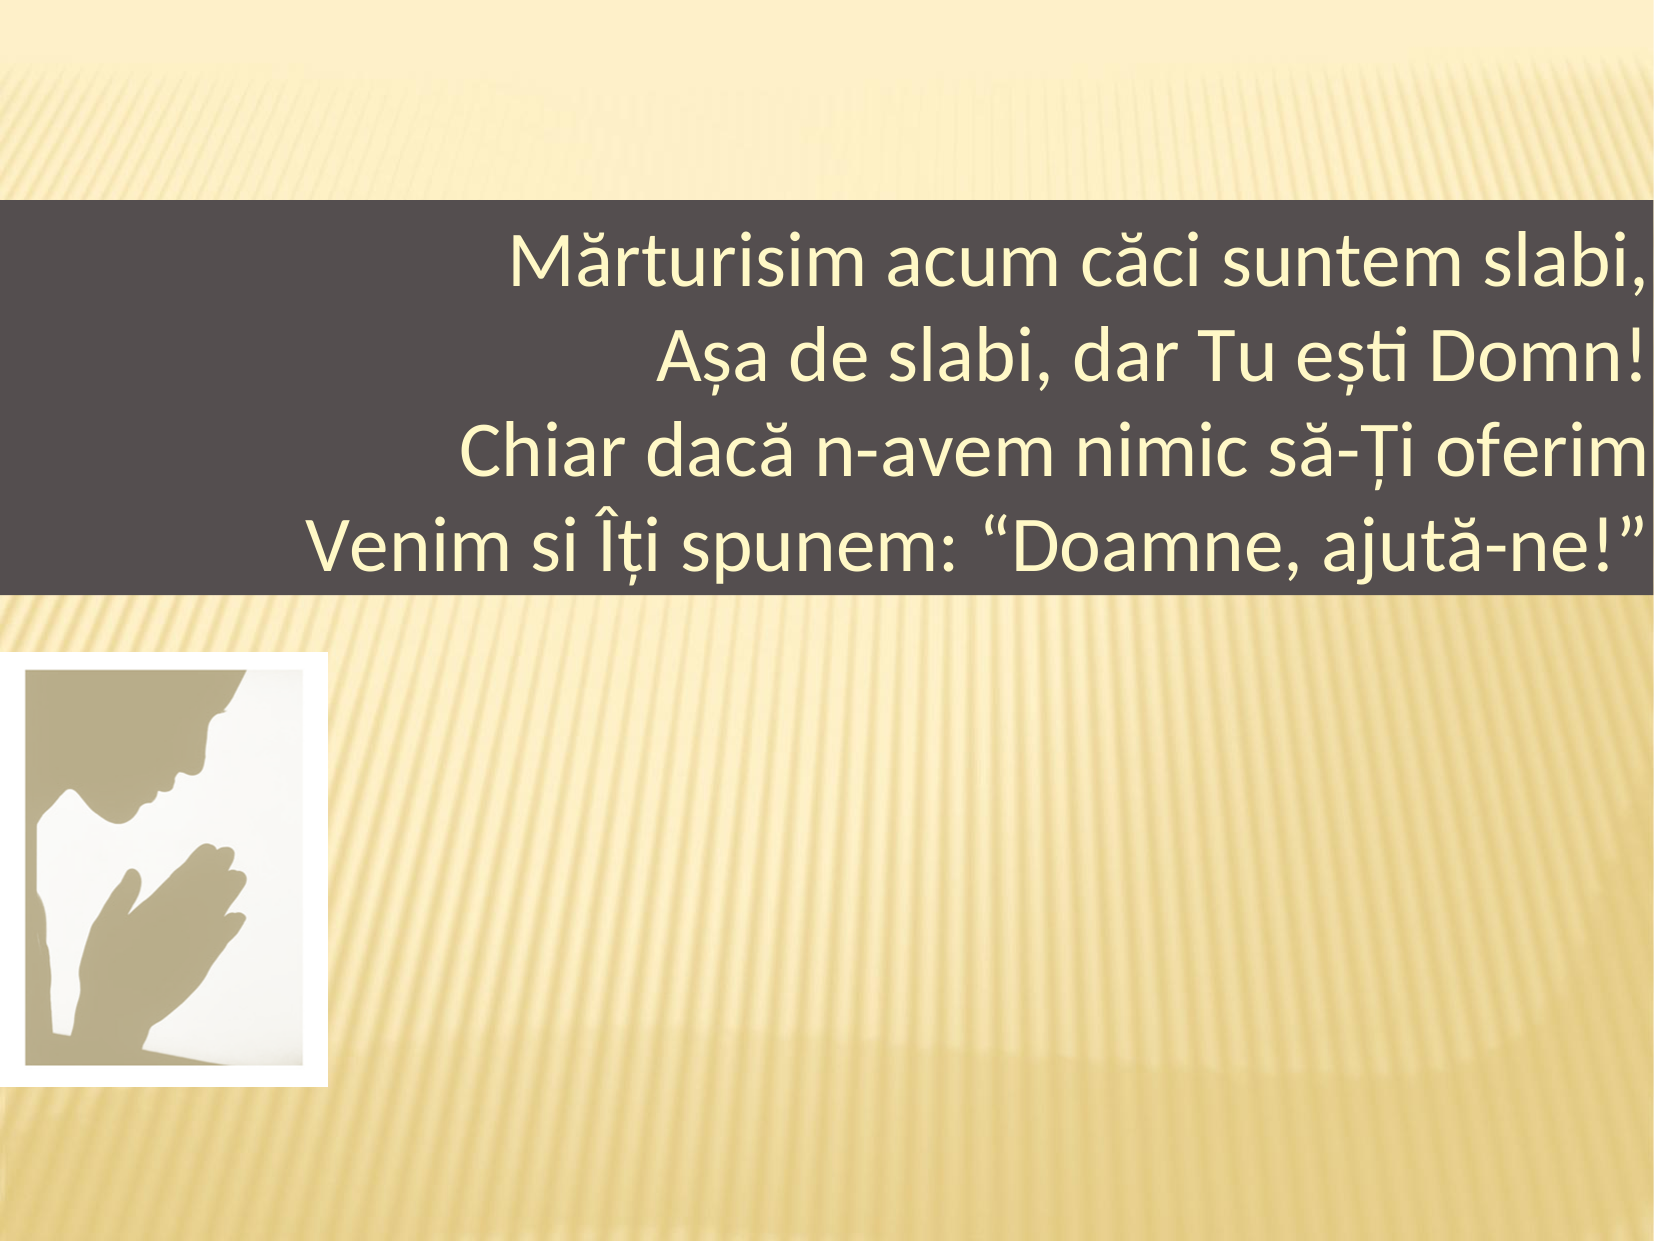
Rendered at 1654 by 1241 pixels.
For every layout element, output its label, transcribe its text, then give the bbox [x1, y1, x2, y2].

text_box Mărturisim acum căci suntem slabi, Aşa de slabi, dar Tu eşti Domn! Chiar dacă n-avem nimic să-Ţi oferim Venim si Îţi spunem: “Doamne, ajută-ne!” [0, 200, 1654, 596]
picture [0, 0, 1654, 200]
picture [0, 596, 1654, 1241]
